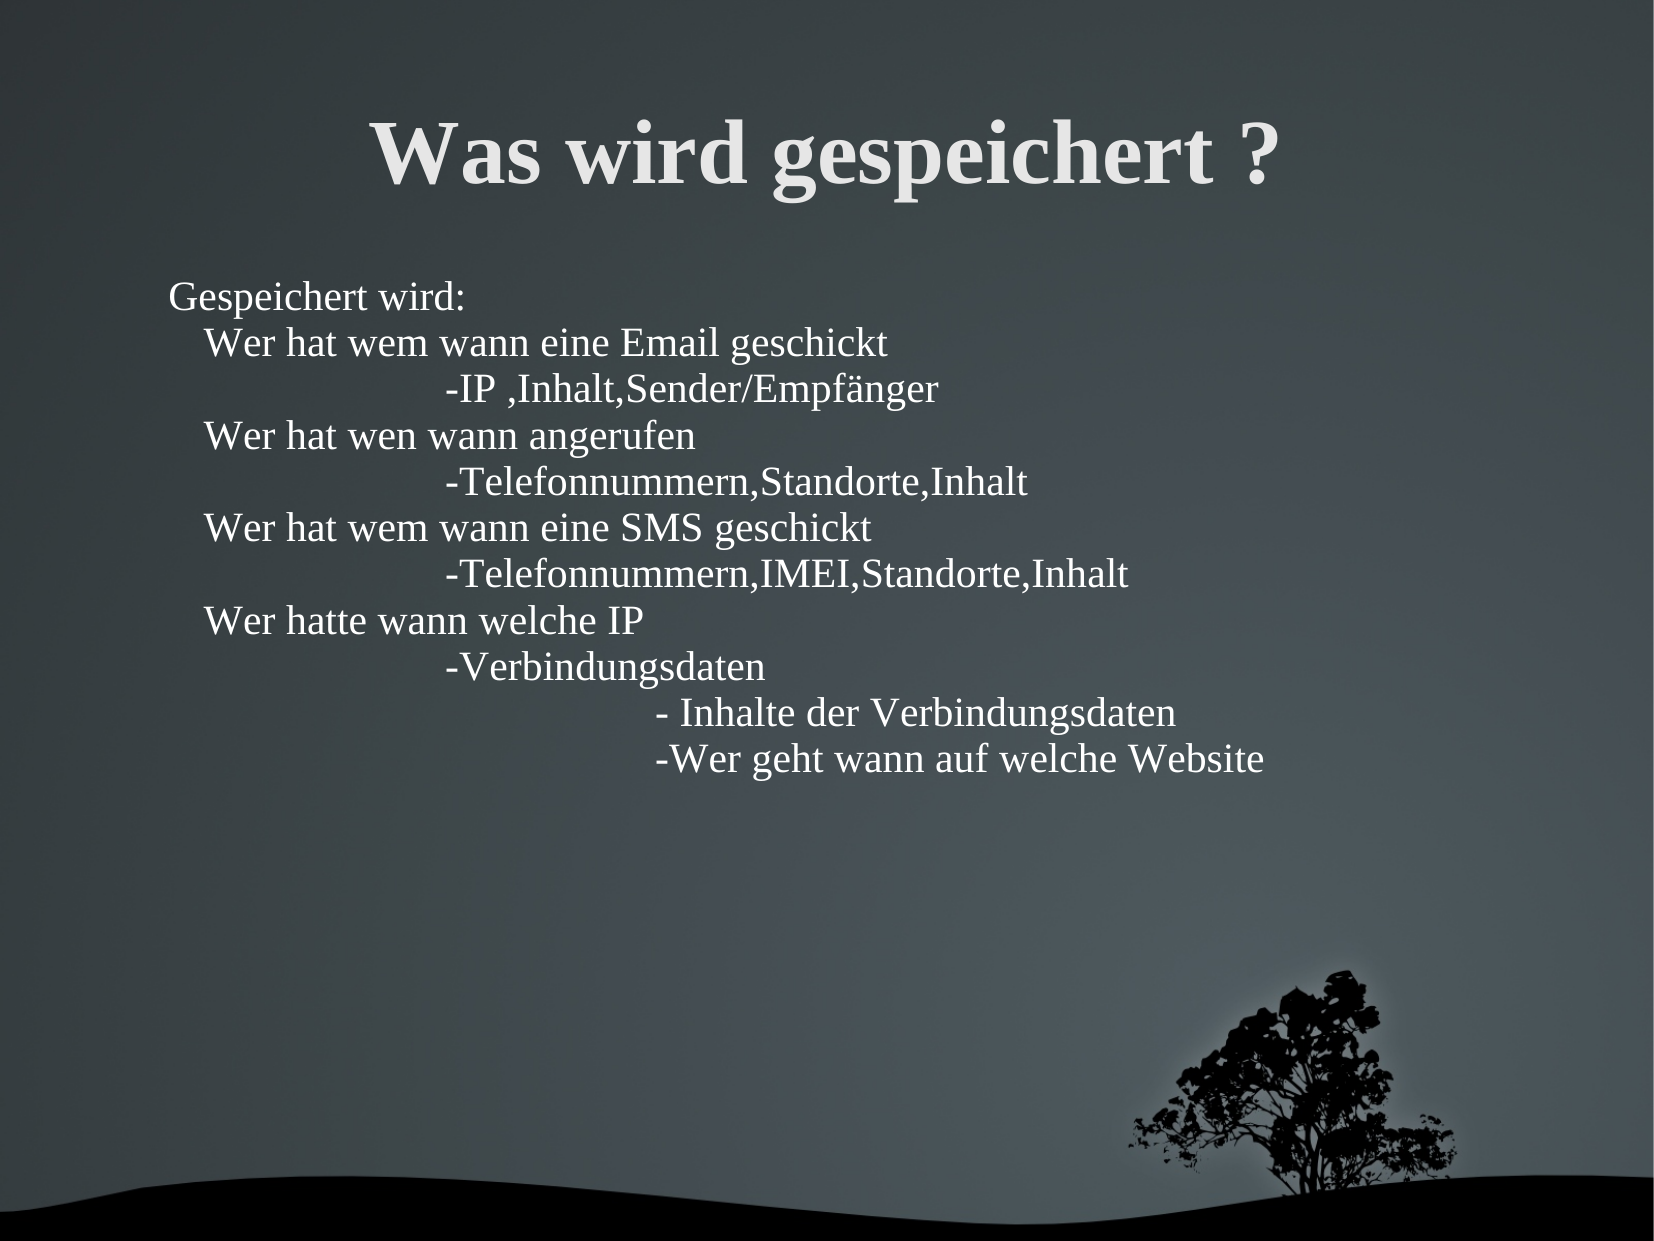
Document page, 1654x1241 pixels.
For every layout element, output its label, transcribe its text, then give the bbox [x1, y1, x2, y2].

picture [0, 0, 1654, 1241]
list [82, 290, 1571, 1094]
title Was wird gespeichert ? [82, 49, 1571, 257]
text_box Gespeichert wird: Wer hat wem wann eine Email geschickt -IP ,Inhalt,Sender/Empfänger Wer hat wen wann angerufen -Telefonnummern,Standorte,Inhalt Wer hat wem wann eine SMS geschickt -Telefonnummern,IMEI,Standorte,Inhalt Wer hatte wann welche IP -Verbindungsdaten - Inhalte der Verbindungsdaten -Wer geht wann auf welche Website [118, 265, 1329, 974]
